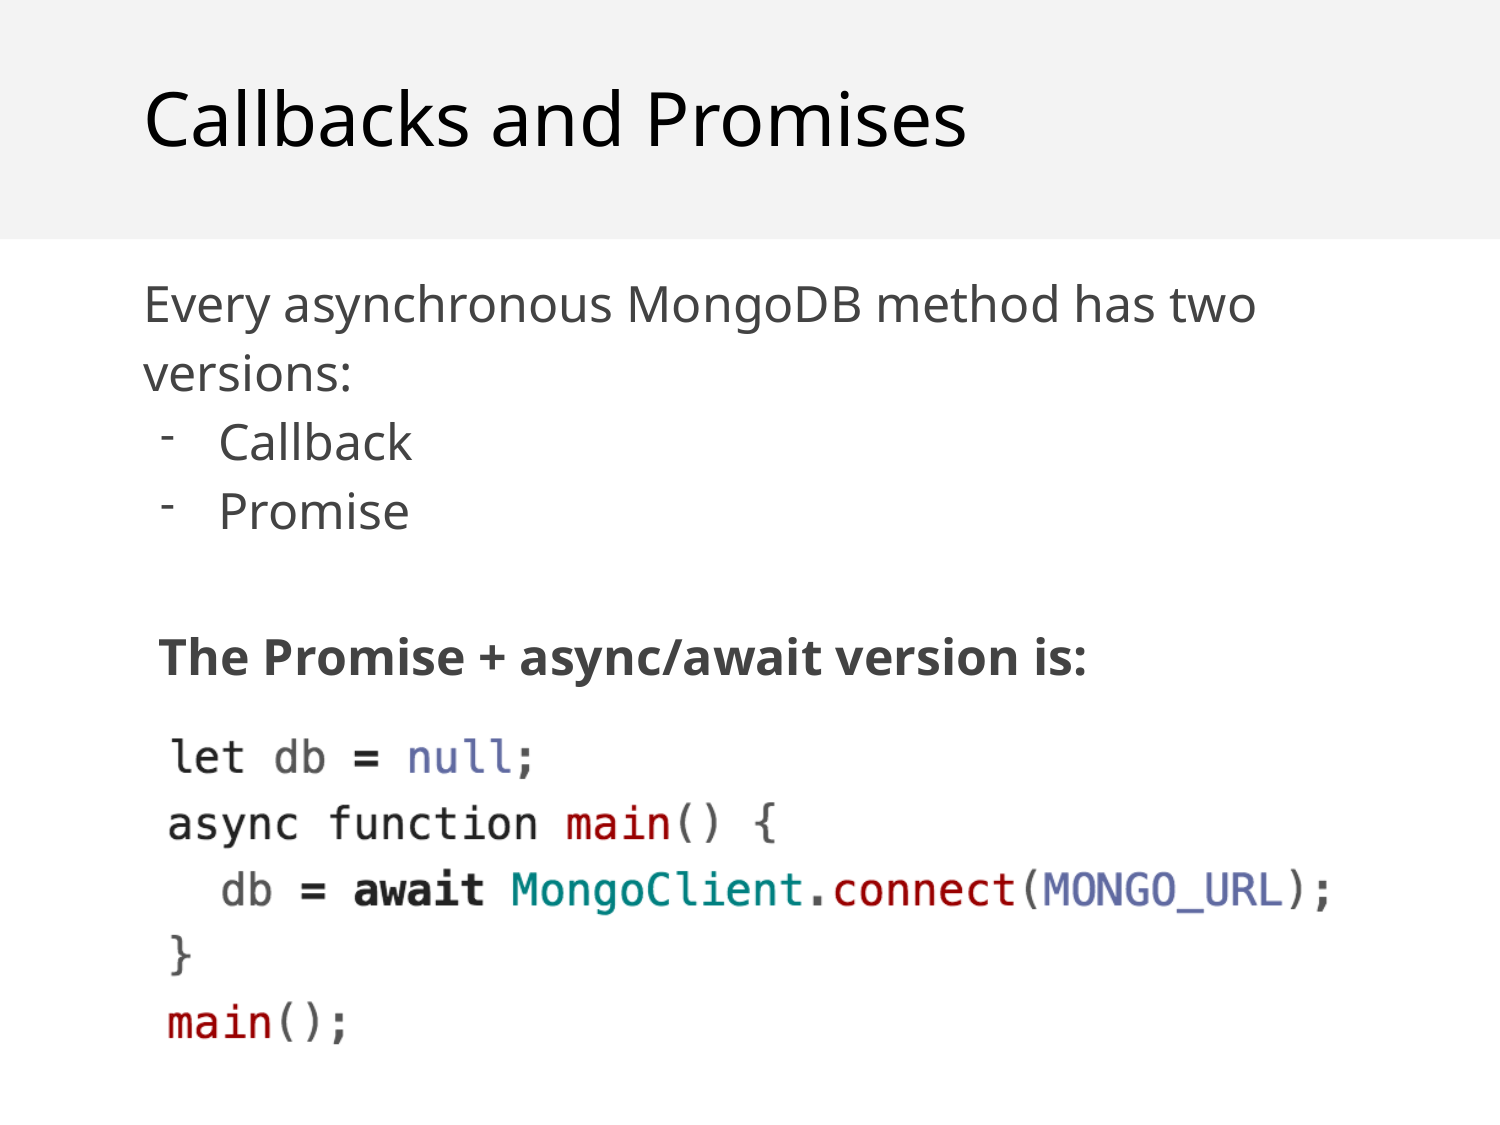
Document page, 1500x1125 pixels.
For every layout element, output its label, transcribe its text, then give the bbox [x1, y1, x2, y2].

list Every asynchronous MongoDB method has two versions: Callback Promise [128, 248, 1372, 502]
list The Promise + async/await version is: [143, 601, 1387, 715]
picture [144, 714, 1356, 1075]
title Callbacks and Promises [128, 56, 1372, 183]
